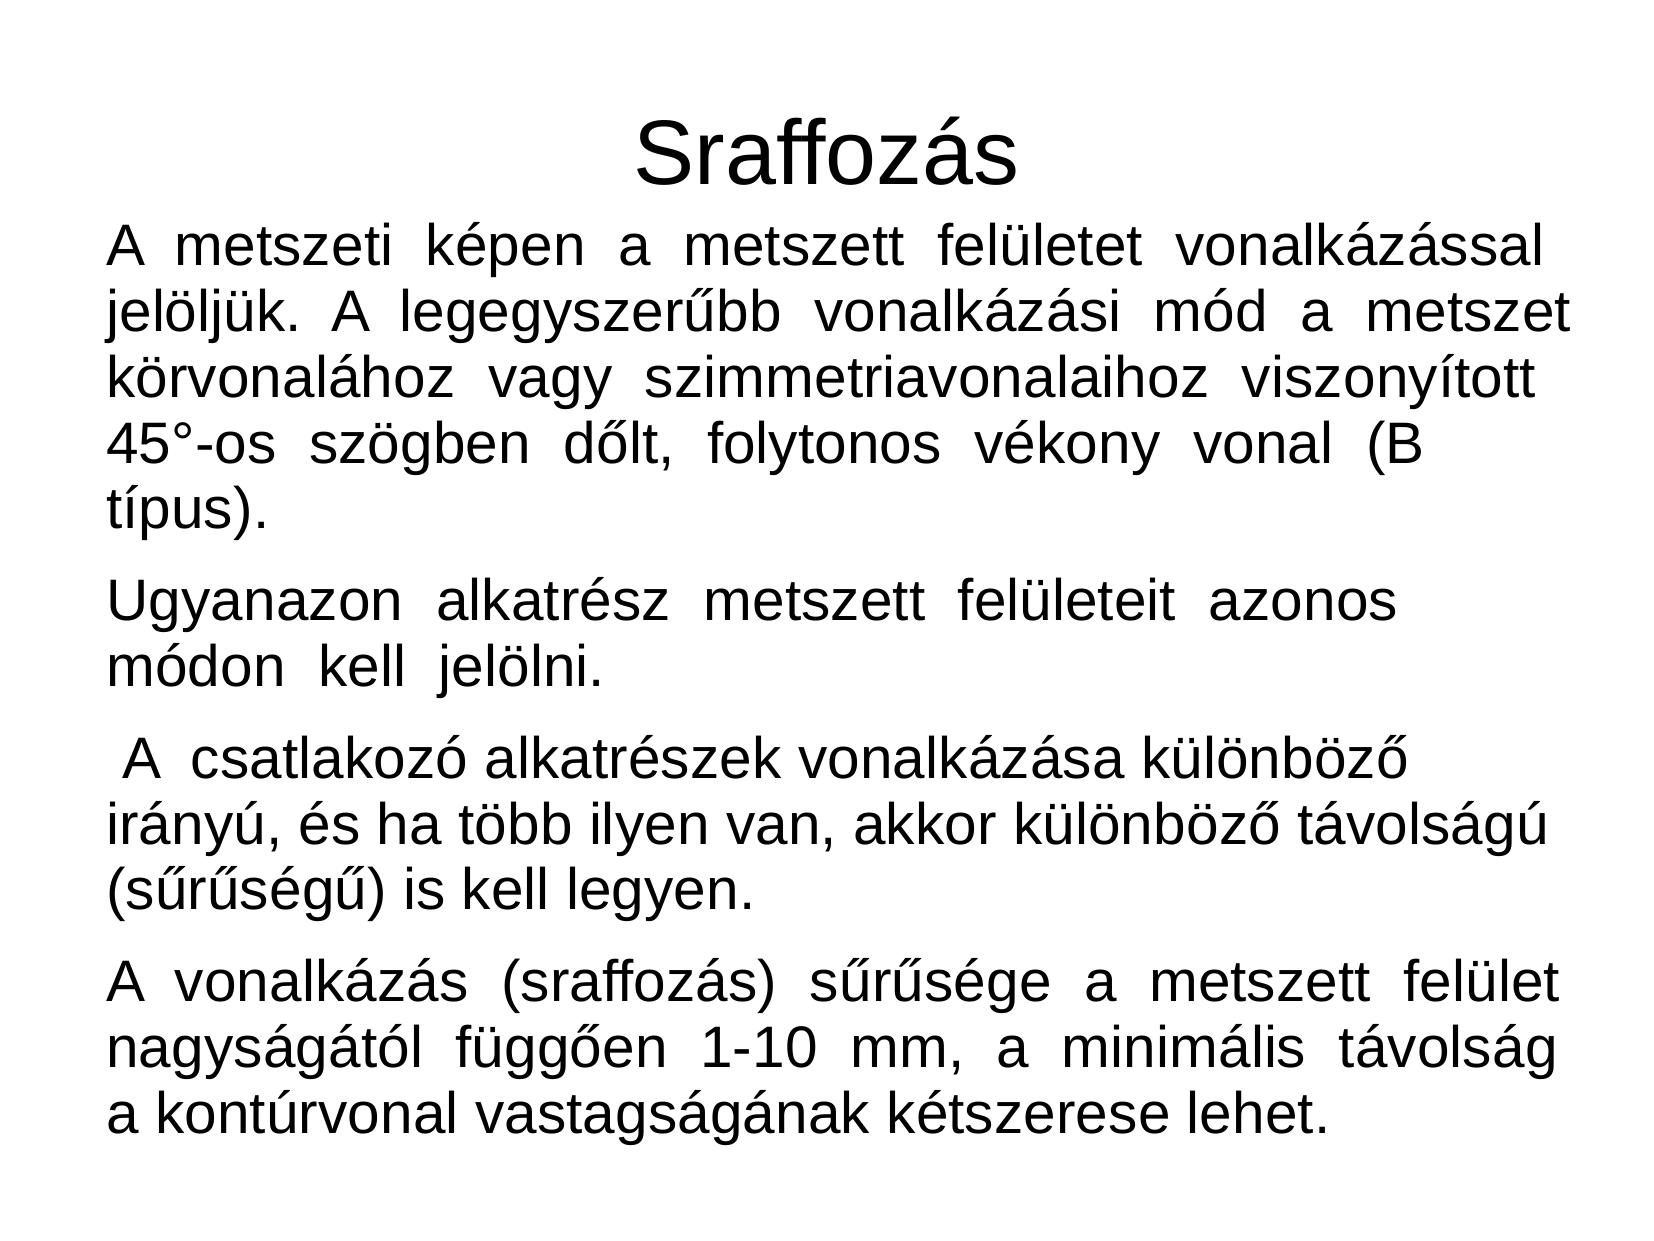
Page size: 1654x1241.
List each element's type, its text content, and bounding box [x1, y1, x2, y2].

title Sraffozás [82, 49, 1571, 257]
list A metszeti képen a metszett felületet vonalkázással jelöljük. A legegyszerűbb vonalkázási mód a metszet körvonalához vagy szimmetriavonalaihoz viszonyított 45°-os szögben dőlt, folytonos vékony vonal (B típus). Ugyanazon alkatrész metszett felületeit azonos módon kell jelölni. A csatlakozó alkatrészek vonalkázása különböző irányú, és ha több ilyen van, akkor különböző távolságú (sűrűségű) is kell legyen. A vonalkázás (sraffozás) sűrűsége a metszett felület nagyságától függően 1-10 mm, a minimális távolság a kontúrvonal vastagságának kétszerese lehet. [106, 212, 1595, 1158]
